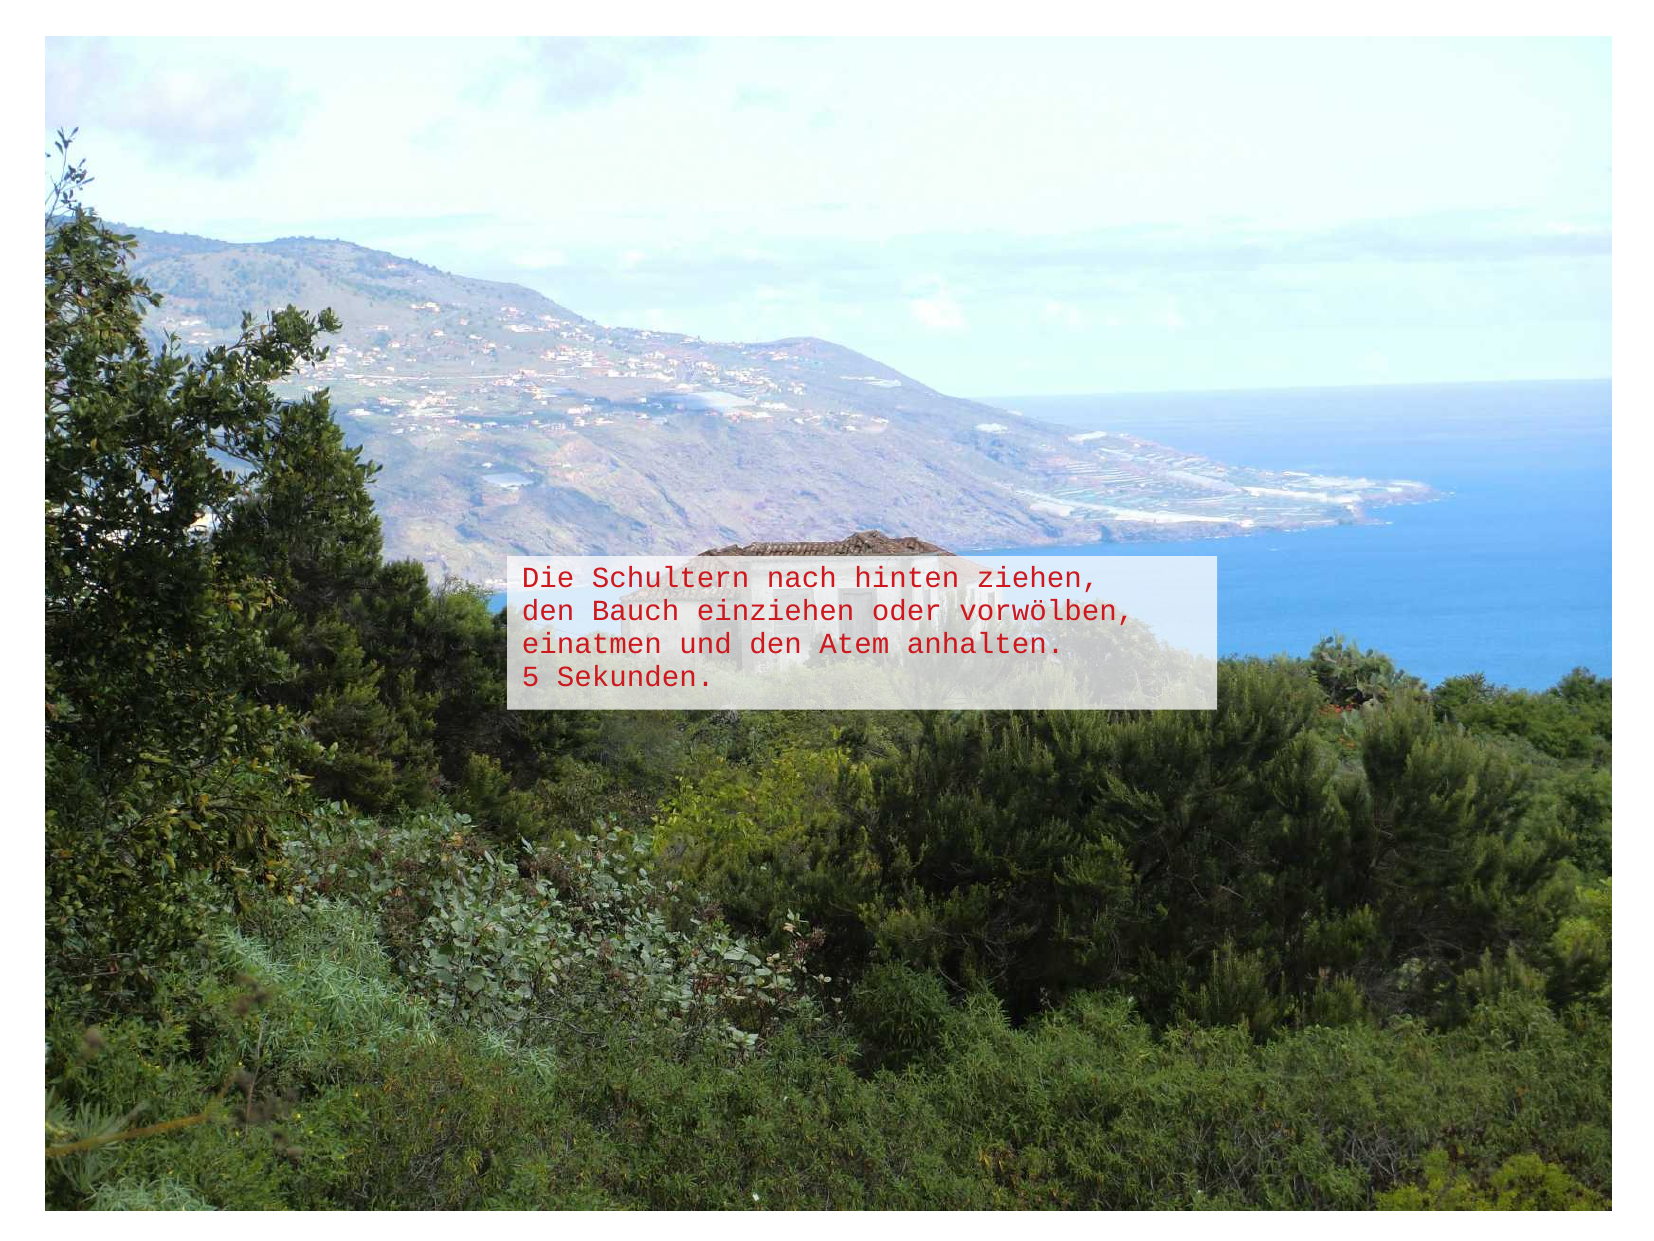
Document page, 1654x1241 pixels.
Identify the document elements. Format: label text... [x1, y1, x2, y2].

picture [45, 36, 1612, 1211]
text_box Die Schultern nach hinten ziehen, den Bauch einziehen oder vorwölben, einatmen und den Atem anhalten. 5 Sekunden. [507, 556, 1218, 710]
